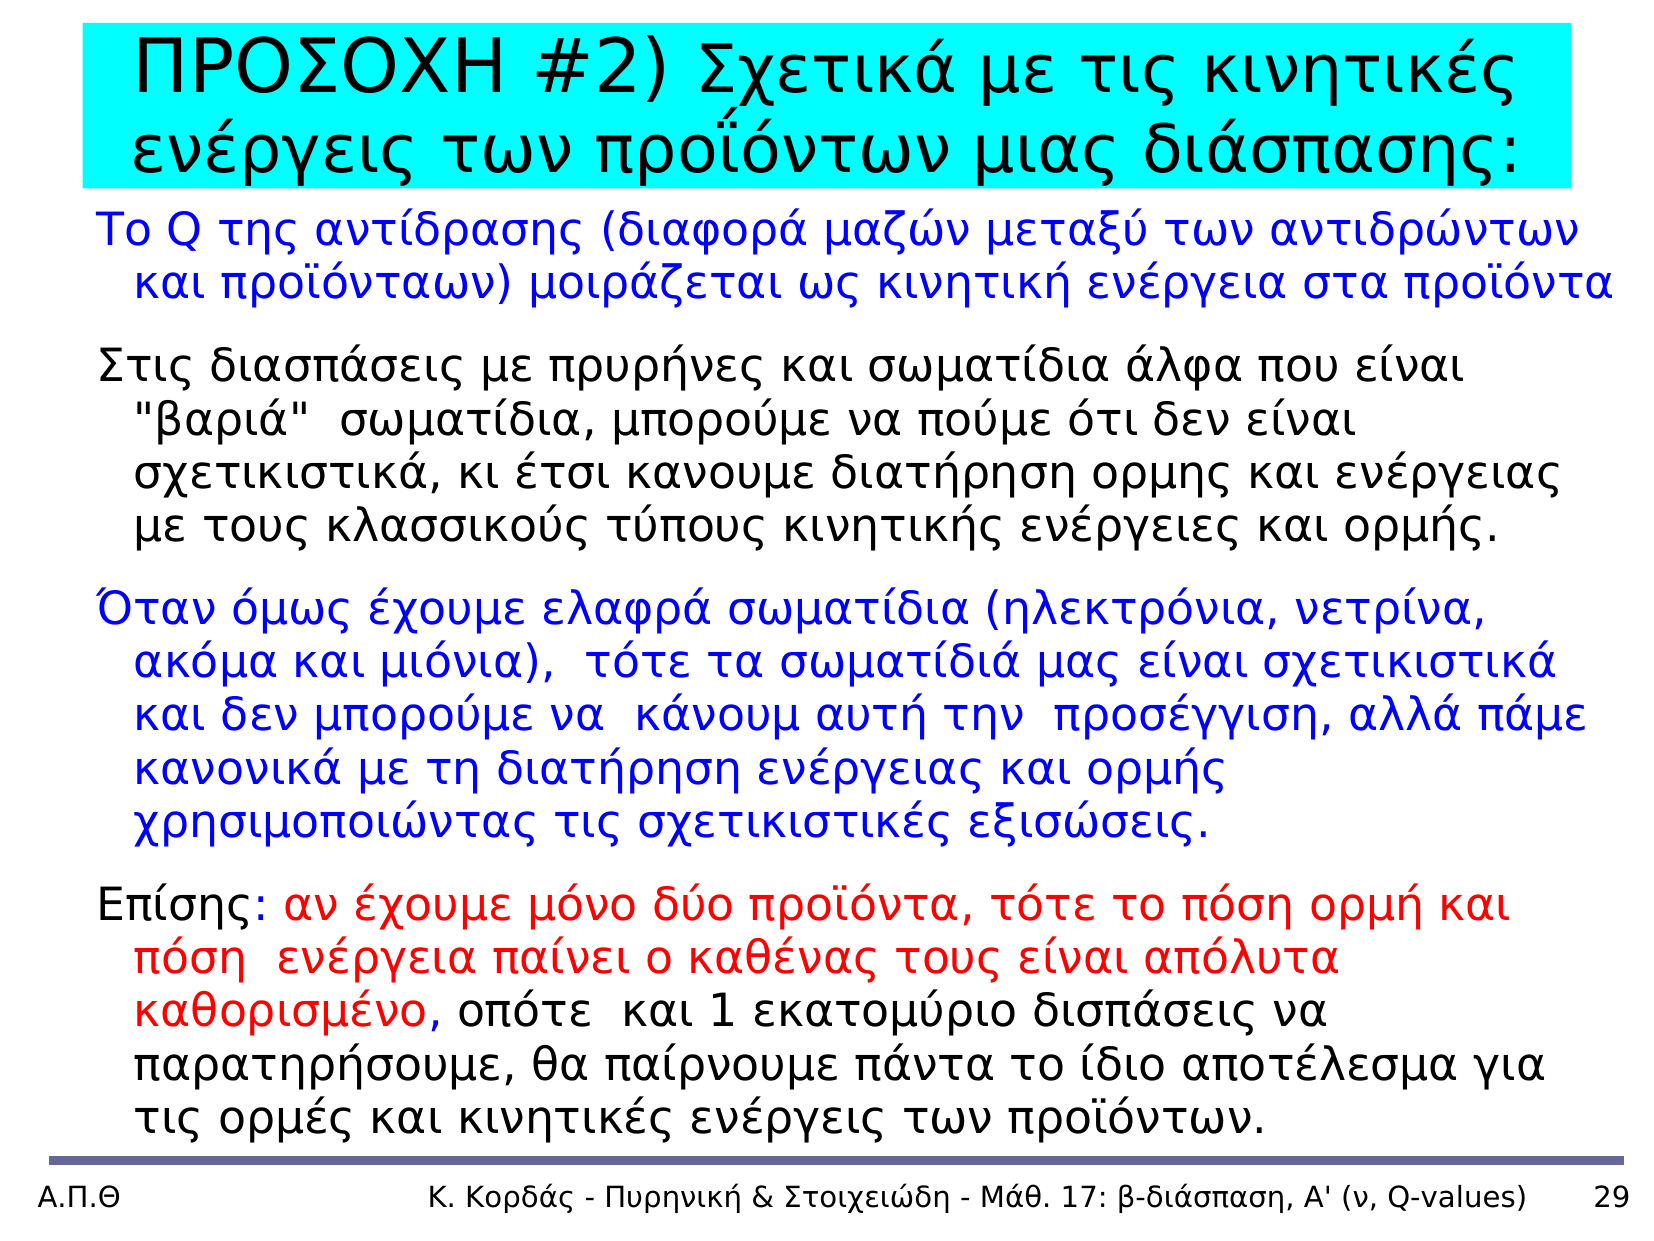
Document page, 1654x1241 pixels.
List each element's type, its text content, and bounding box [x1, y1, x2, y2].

title ΠΡΟΣΟΧΗ #2) Σχετικά με τις κινητικές ενέργεις των προΐόντων μιας διάσπασης: [82, 22, 1571, 189]
list Το Q της αντίδρασης (διαφορά μαζών μεταξύ των αντιδρώντων και προϊόνταων) μοιράζεται ως κινητική ενέργεια στα προϊόντα Στις διασπάσεις με πρυρήνες και σωματίδια άλφα που είναι "βαριά" σωματίδια, μπορούμε να πούμε ότι δεν είναι σχετικιστικά, κι έτσι κανουμε διατήρηση ορμης και ενέργειας με τους κλασσικούς τύπους κινητικής ενέργειες και ορμής. Όταν όμως έχουμε ελαφρά σωματίδια (ηλεκτρόνια, νετρίνα, ακόμα και μιόνια), τότε τα σωματίδιά μας είναι σχετικιστικά και δεν μπορούμε να κάνουμ αυτή την προσέγγιση, αλλά πάμε κανονικά με τη διατήρηση ενέργειας και ορμής χρησιμοποιώντας τις σχετικιστικές εξισώσεις. Επίσης: αν έχουμε μόνο δύο προϊόντα, τότε το πόση ορμή και πόση ενέργεια παίνει ο καθένας τους είναι απόλυτα καθορισμένο, οπότε και 1 εκατομύριο δισπάσεις να παρατηρήσουμε, θα παίρνουμε πάντα το ίδιο αποτέλεσμα για τις ορμές και κινητικές ενέργεις των προϊόντων. [59, 203, 1630, 1236]
